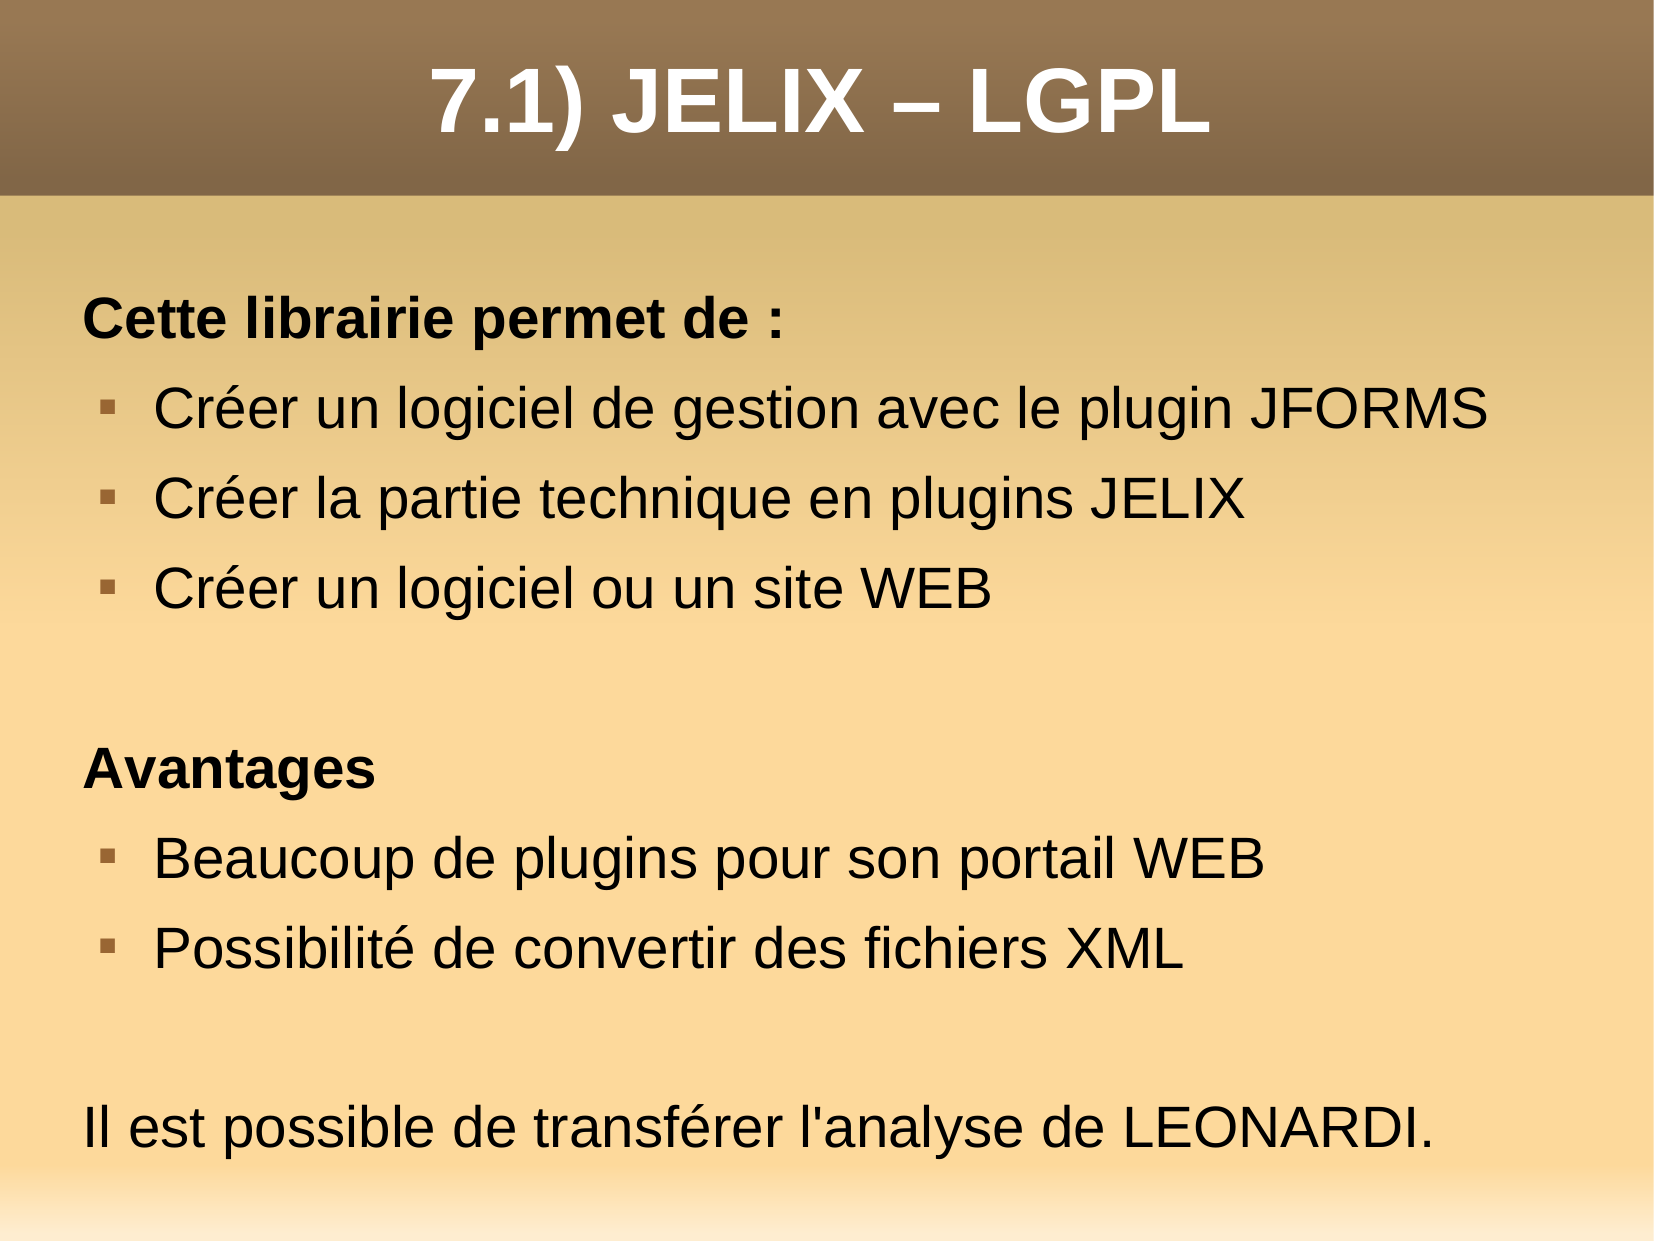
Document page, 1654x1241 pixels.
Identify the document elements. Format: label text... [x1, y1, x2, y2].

title 7.1) JELIX – LGPL [76, 7, 1565, 200]
list Cette librairie permet de : Créer un logiciel de gestion avec le plugin JFORMS Créer la partie technique en plugins JELIX Créer un logiciel ou un site WEB Avantages Beaucoup de plugins pour son portail WEB Possibilité de convertir des fichiers XML Il est possible de transférer l'analyse de LEONARDI. [82, 290, 1571, 1241]
picture [0, 0, 1654, 1241]
